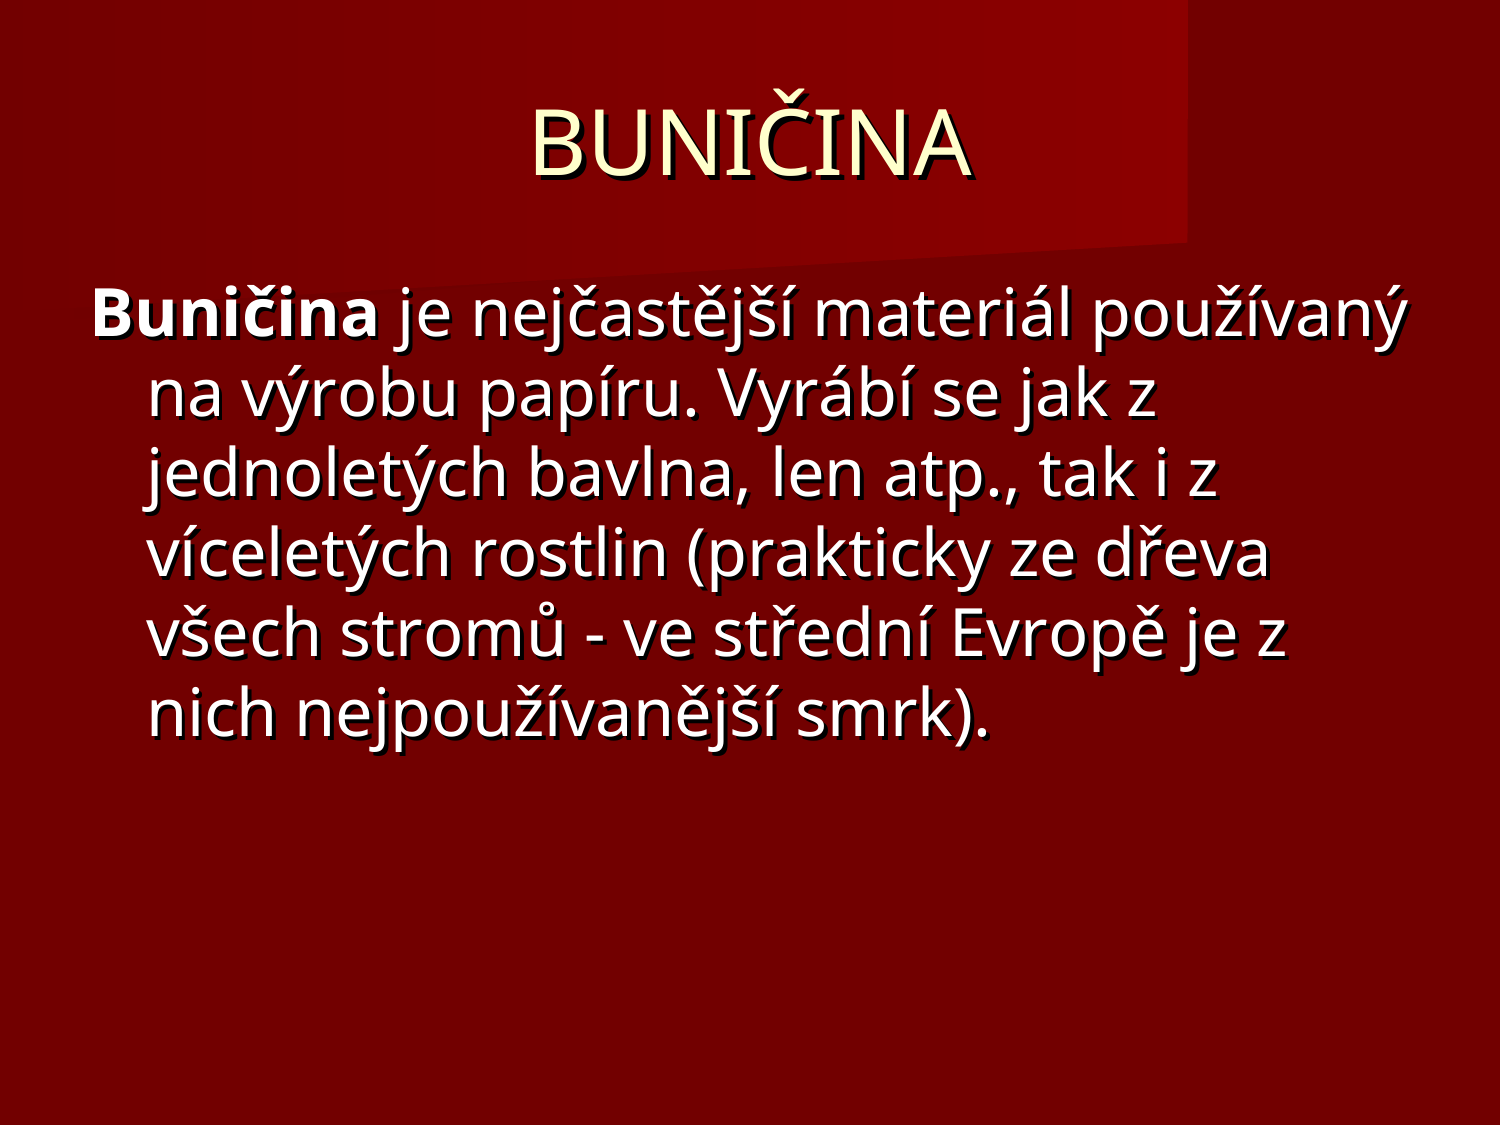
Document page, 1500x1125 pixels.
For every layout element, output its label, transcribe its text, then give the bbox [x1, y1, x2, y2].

list Buničina je nejčastější materiál používaný na výrobu papíru. Vyrábí se jak z jednoletých bavlna, len atp., tak i z víceletých rostlin (prakticky ze dřeva všech stromů - ve střední Evropě je z nich nejpoužívanější smrk). [75, 262, 1426, 1001]
title BUNIČINA [75, 45, 1426, 233]
